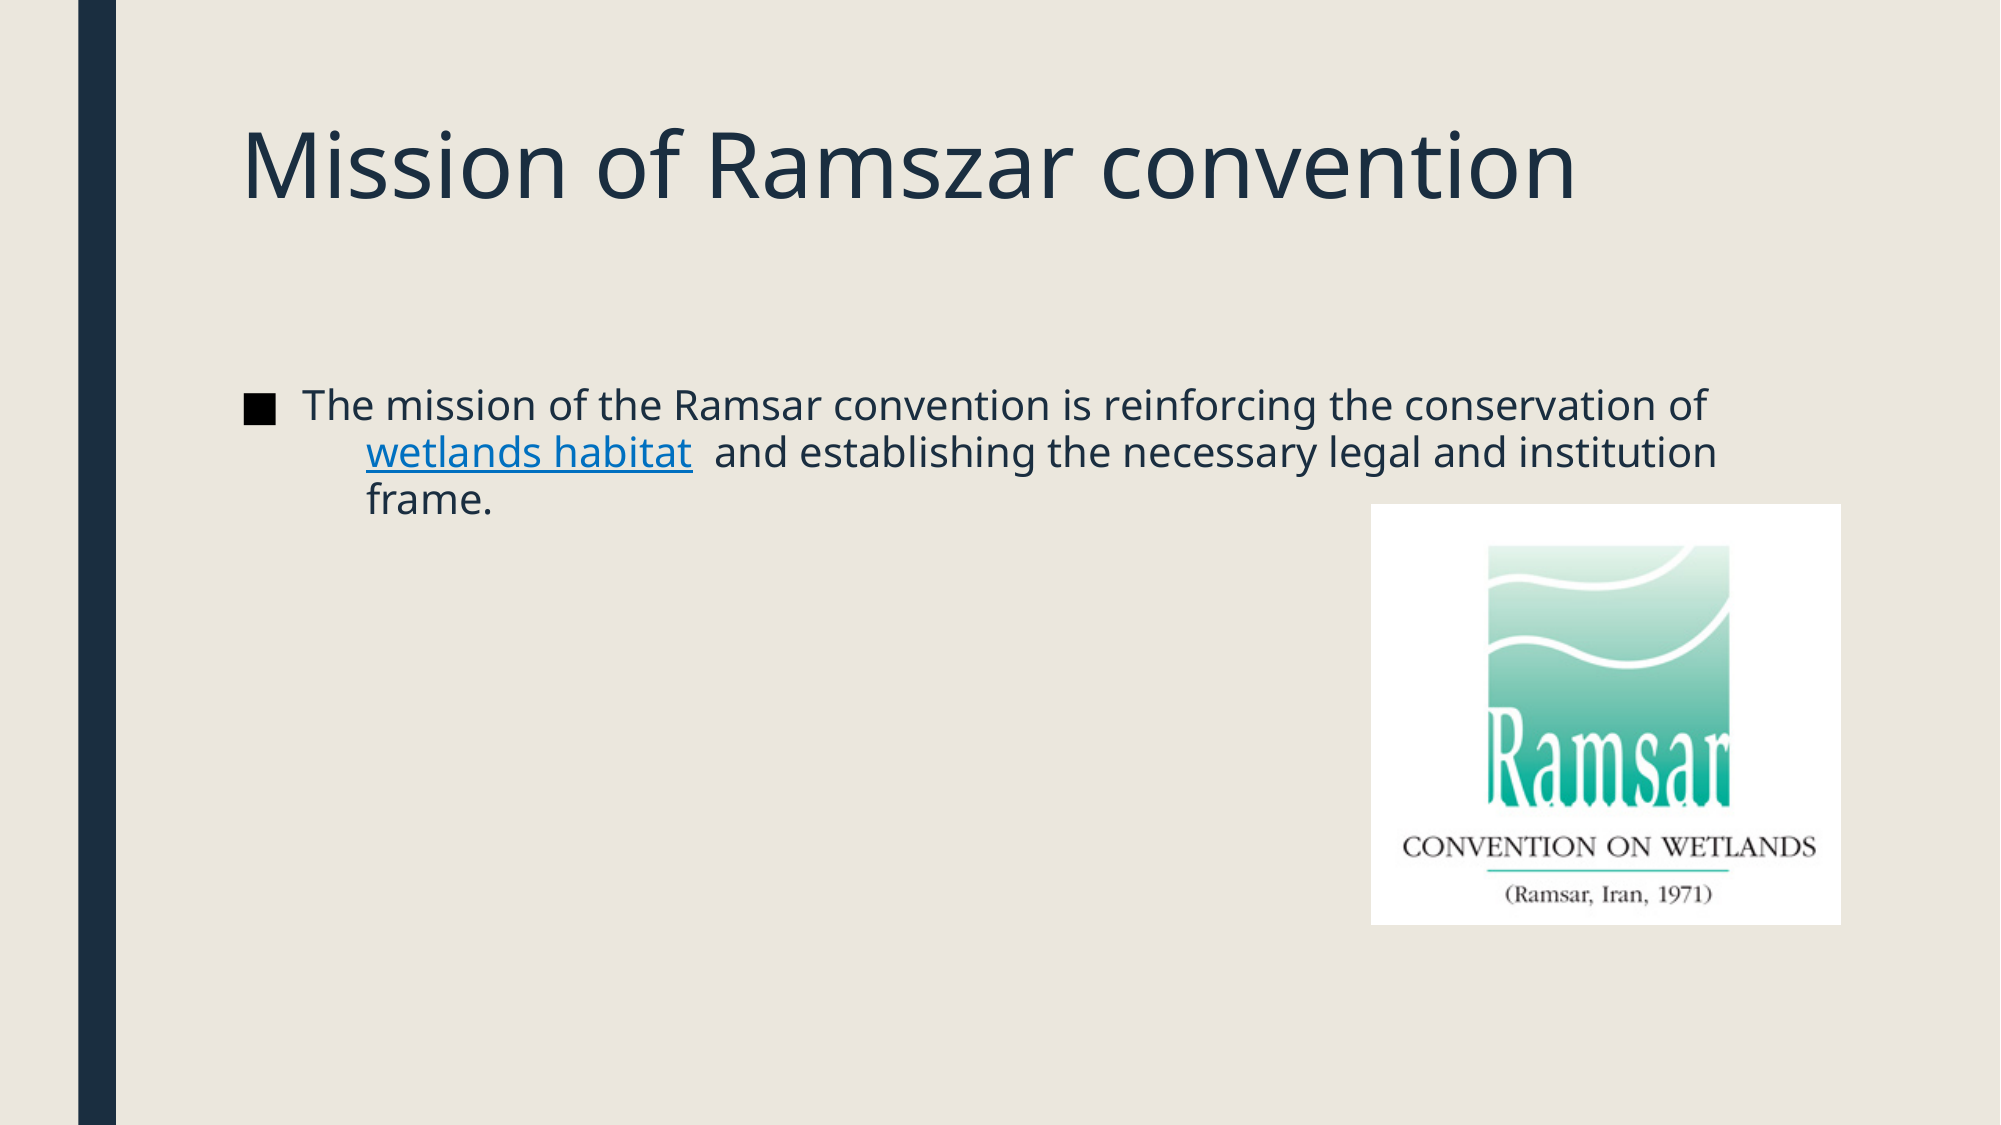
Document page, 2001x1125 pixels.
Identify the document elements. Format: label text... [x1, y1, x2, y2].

title Mission of Ramszar convention [225, 112, 1801, 357]
list The mission of the Ramsar convention is reinforcing the conservation of wetlands habitat and establishing the necessary legal and institution frame. [225, 375, 1801, 963]
picture [1371, 504, 1841, 925]
